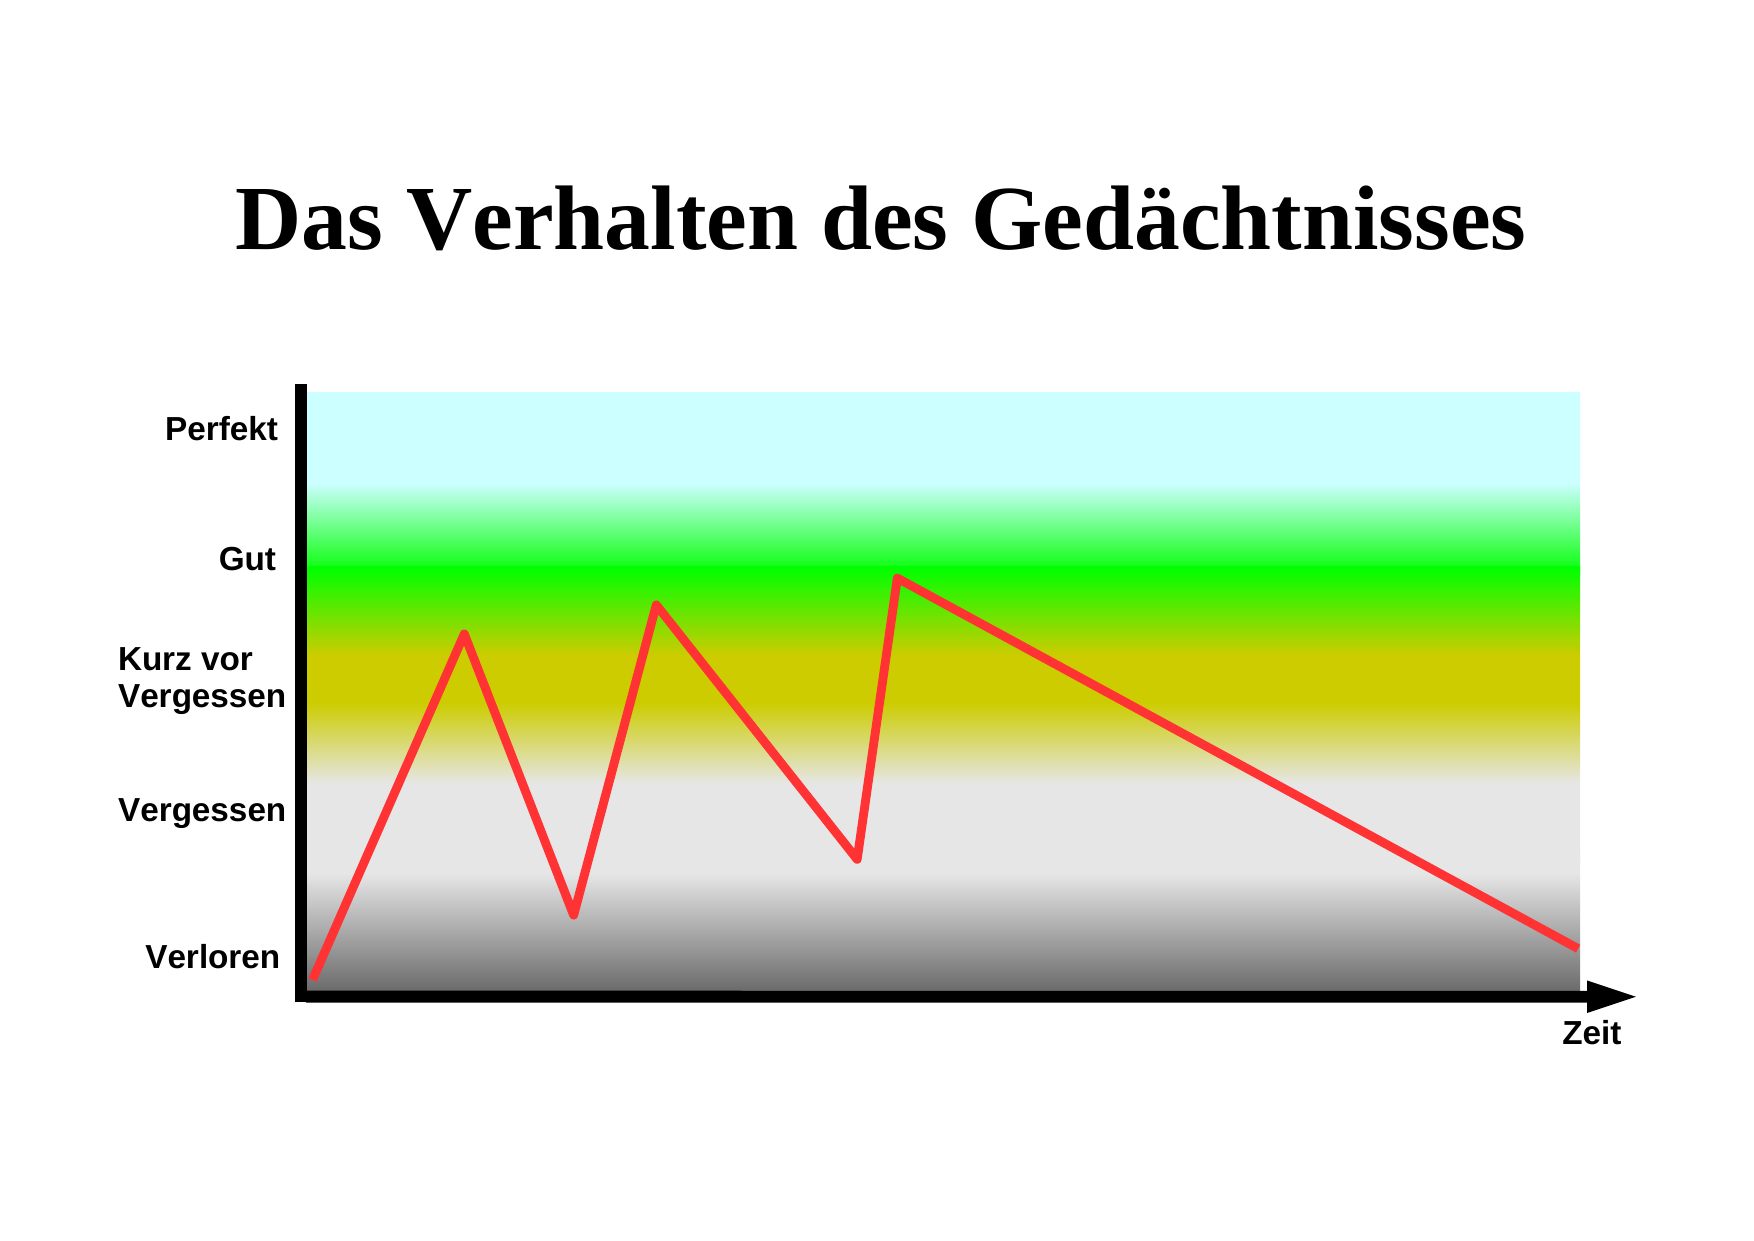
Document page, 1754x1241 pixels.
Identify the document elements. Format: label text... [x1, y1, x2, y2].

text_box Perfekt [165, 410, 288, 463]
text_box Gut [218, 540, 284, 591]
text_box Zeit [1562, 1014, 1636, 1067]
text_box Vergessen [118, 791, 288, 846]
title Das Verhalten des Gedächtnisses [234, 162, 1531, 275]
text_box Verloren [145, 938, 284, 992]
text_box Kurz vor Vergessen [118, 640, 291, 738]
text_box [307, 392, 1581, 990]
